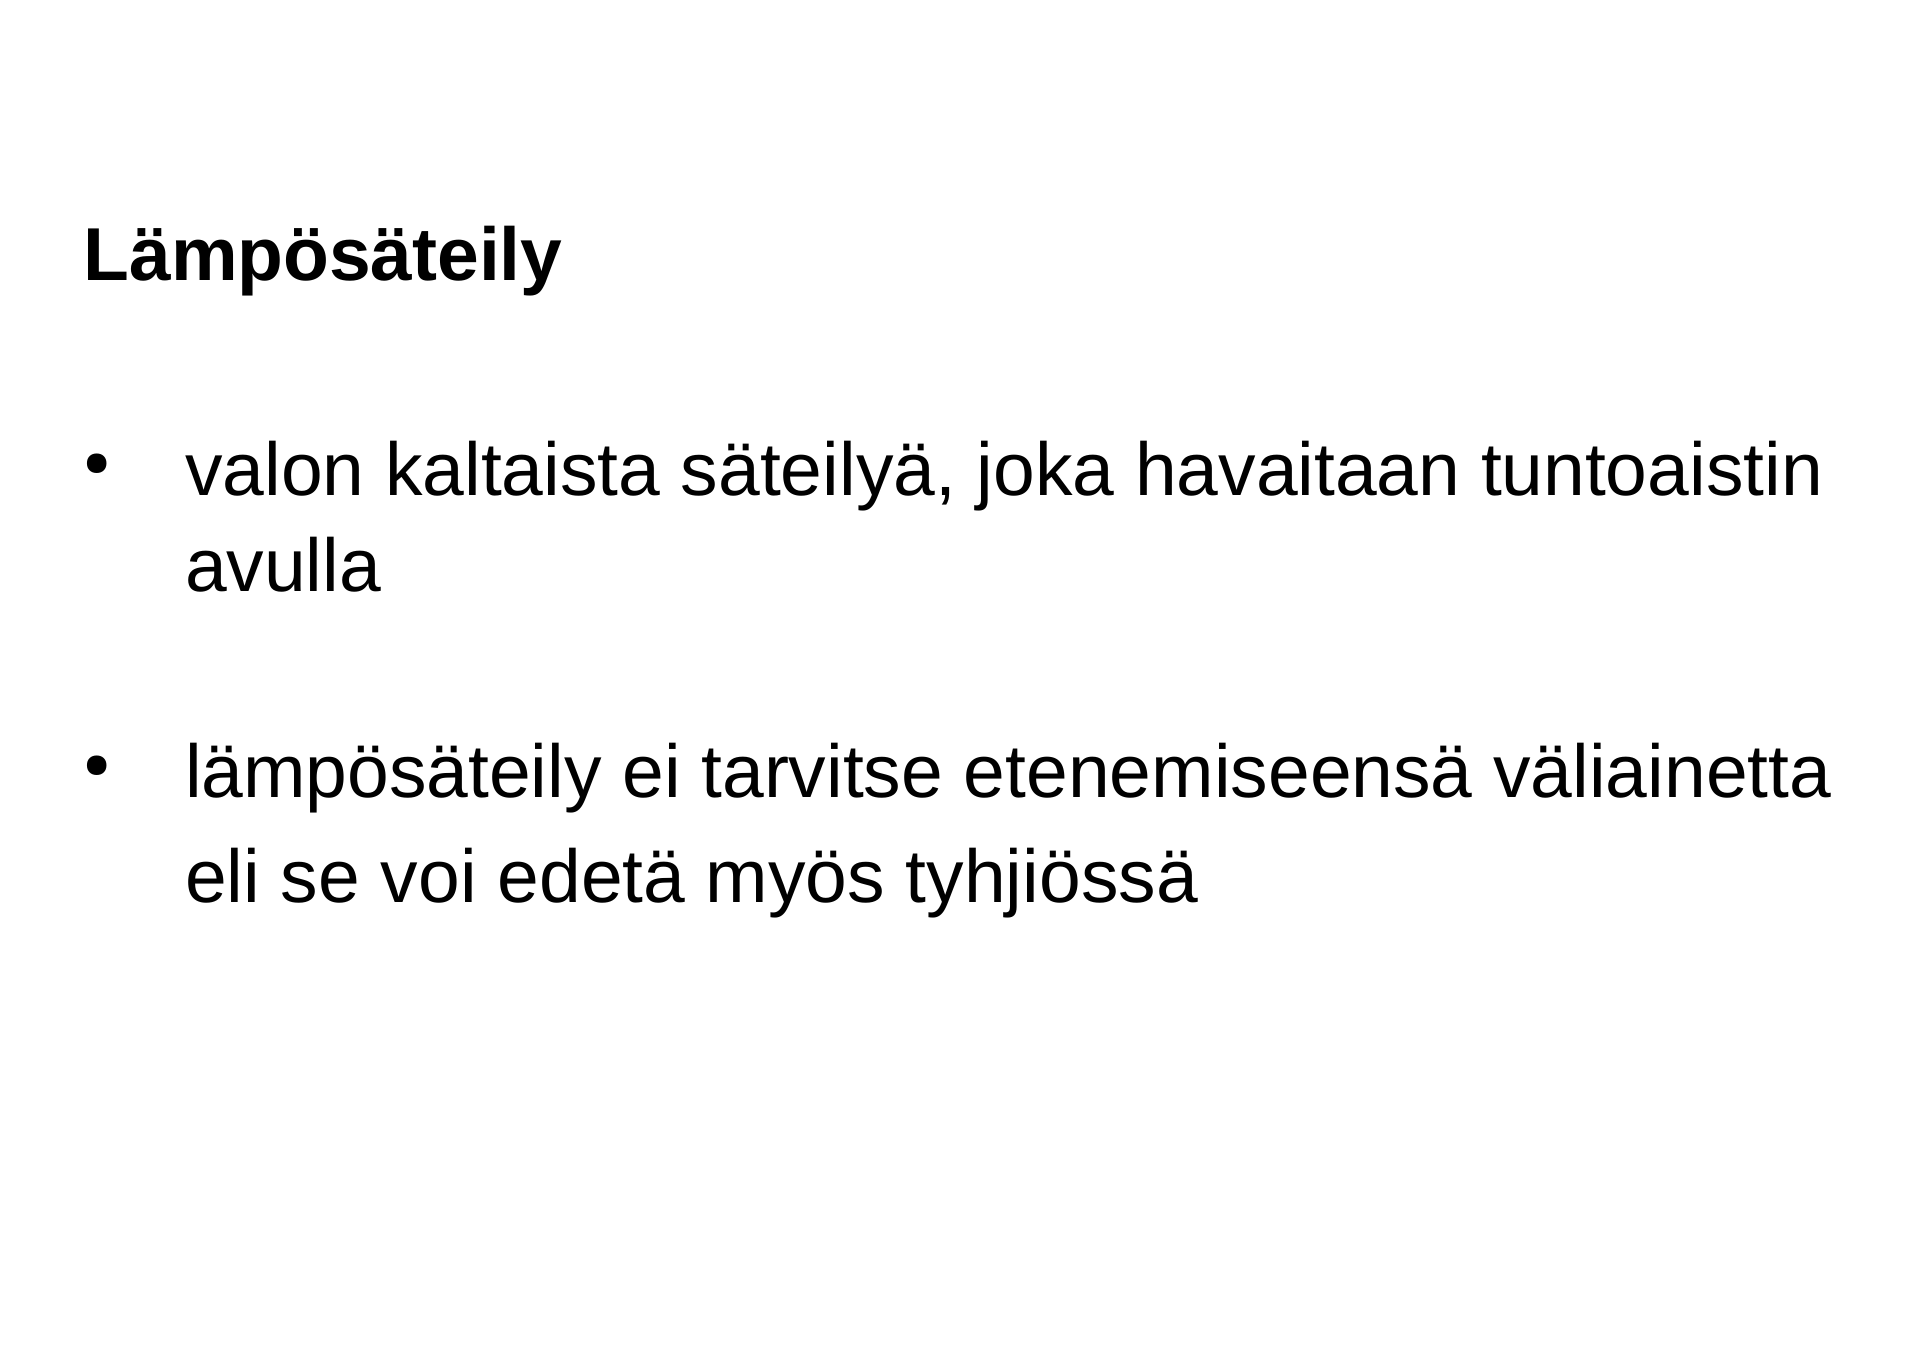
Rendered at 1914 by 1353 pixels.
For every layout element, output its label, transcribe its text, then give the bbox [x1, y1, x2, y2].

text_box Lämpösäteily valon kaltaista säteilyä, joka havaitaan tuntoaistin avulla lämpösäteily ei tarvitse etenemiseensä väliainetta eli se voi edetä myös tyhjiössä [68, 206, 1911, 988]
